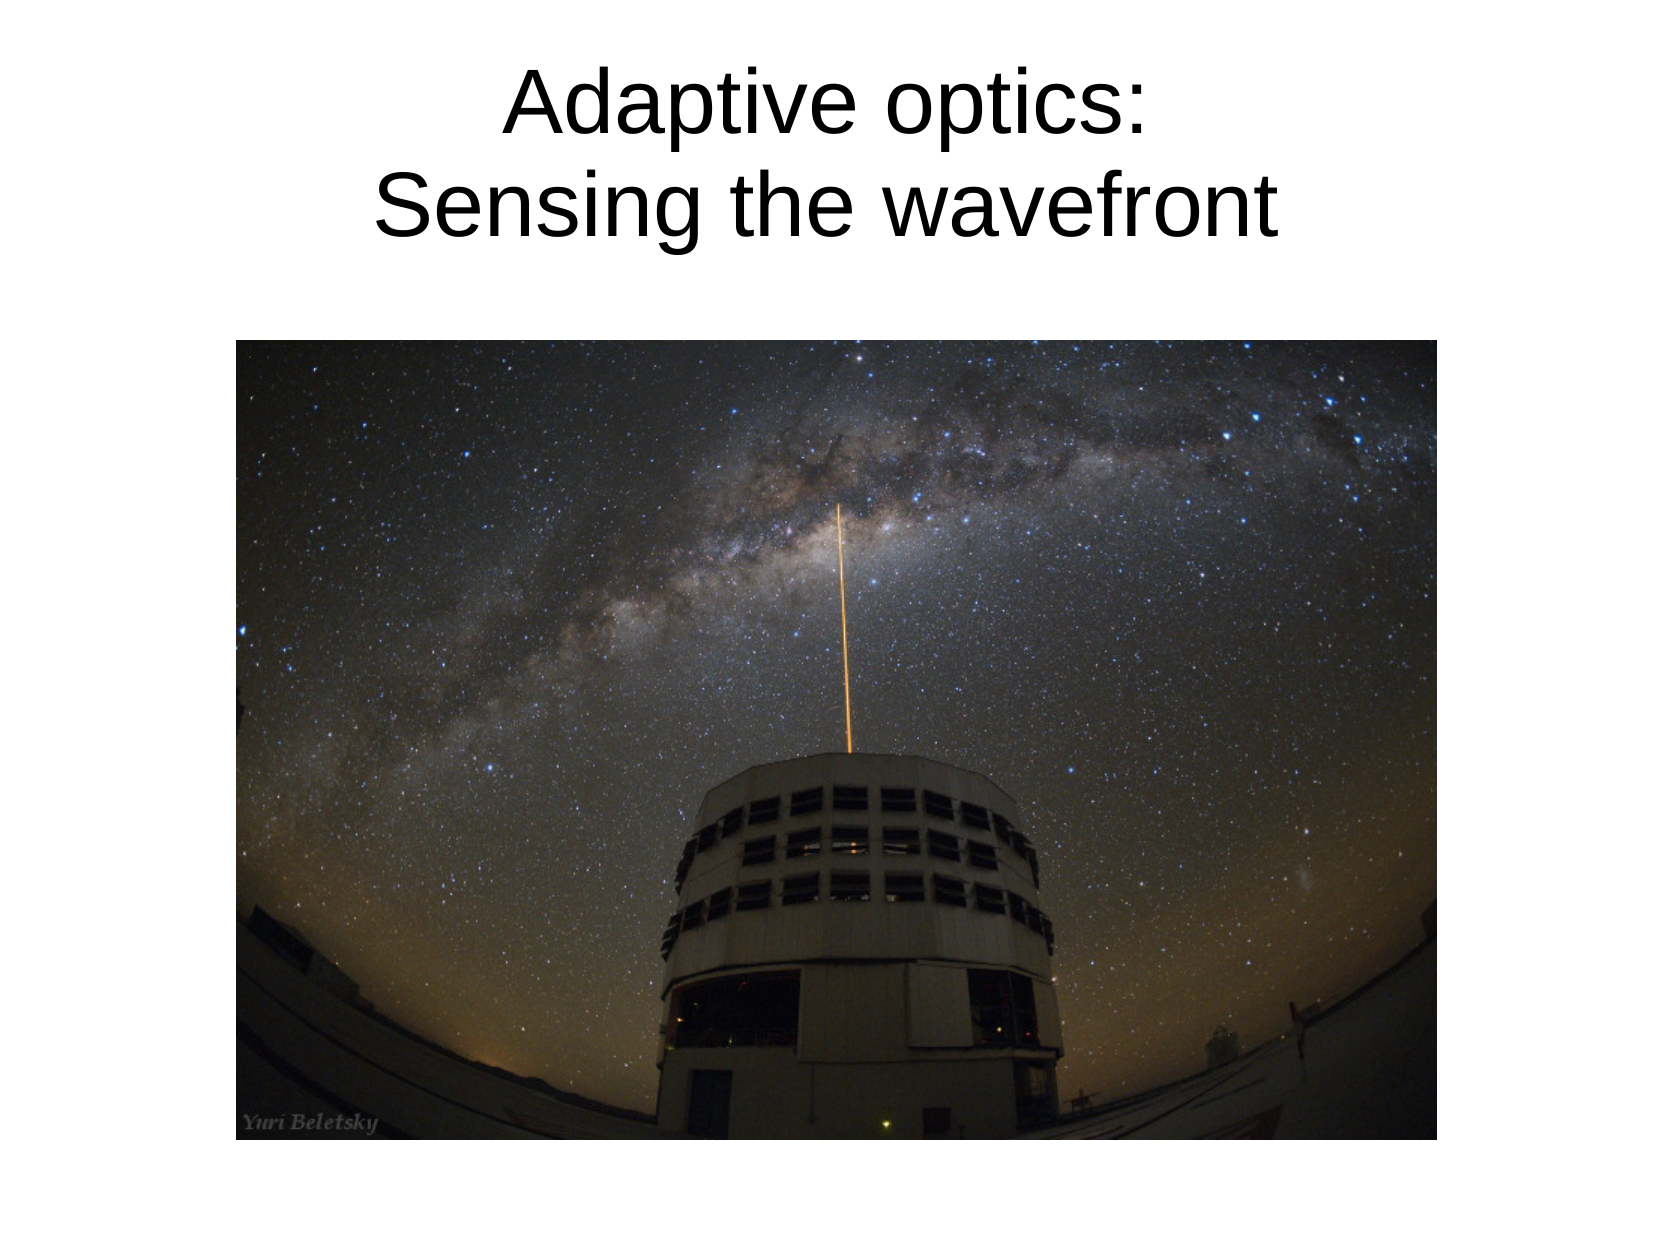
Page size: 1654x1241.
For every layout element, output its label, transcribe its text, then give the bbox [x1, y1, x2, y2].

title Adaptive optics: Sensing the wavefront [82, 49, 1571, 257]
picture [236, 340, 1437, 1140]
